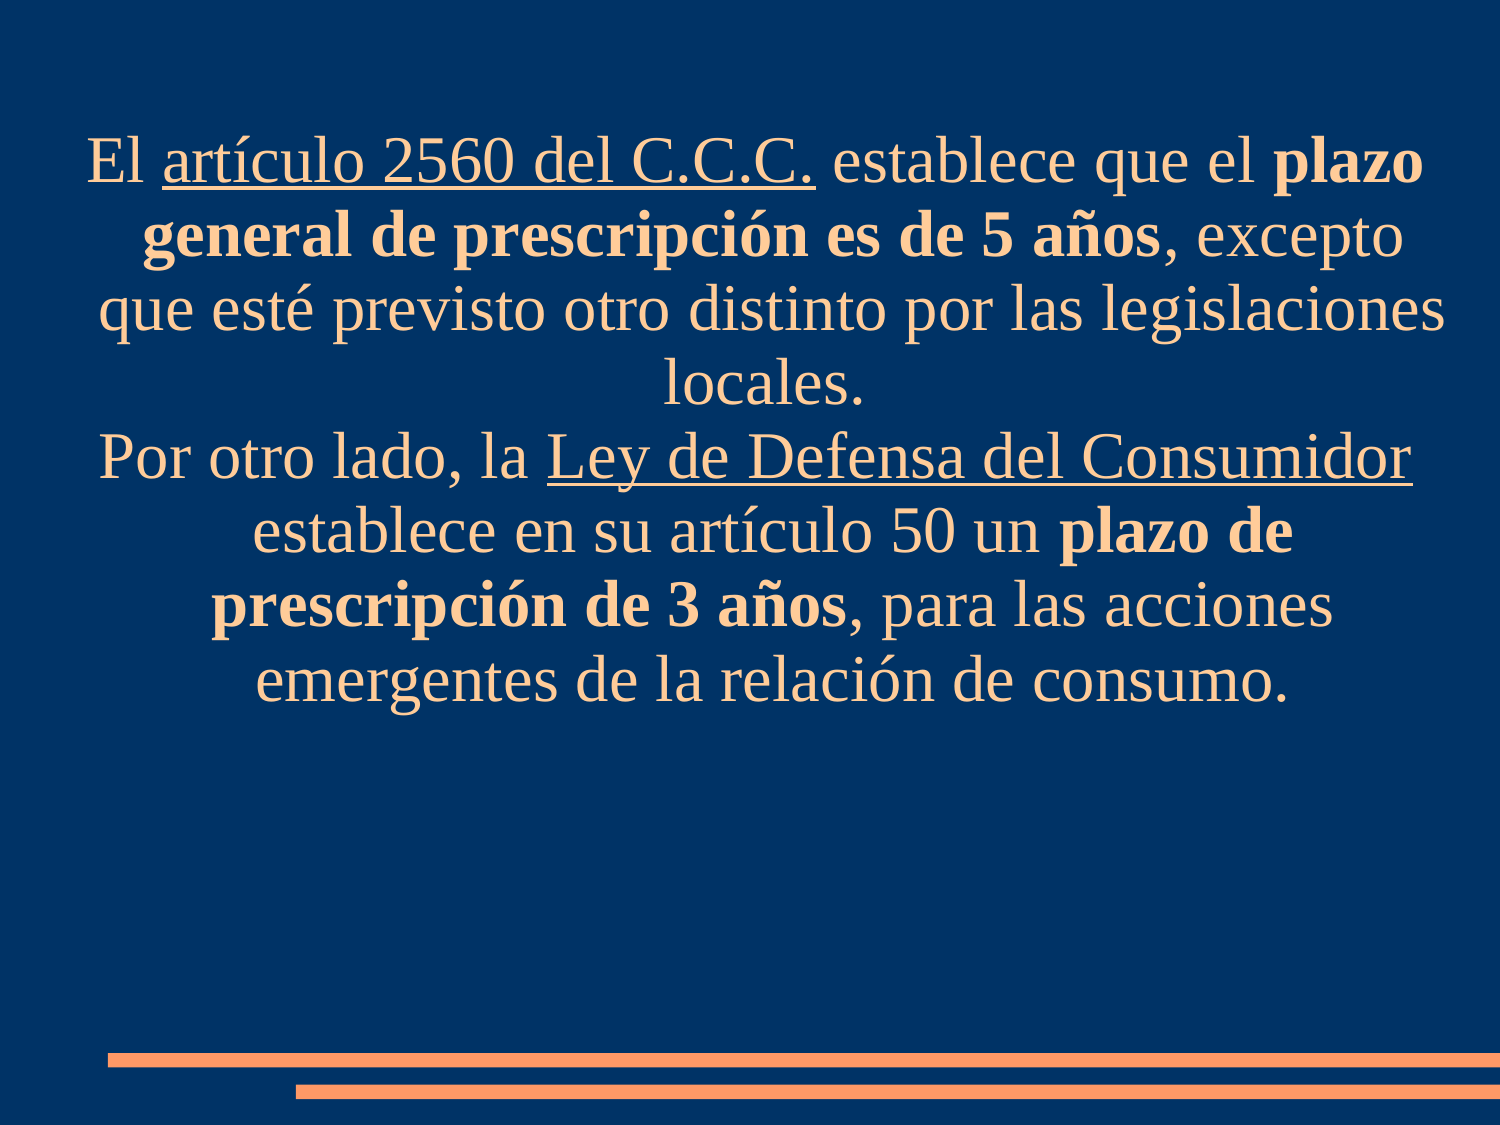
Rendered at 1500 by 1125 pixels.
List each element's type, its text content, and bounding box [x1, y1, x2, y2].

subtitle El artículo 2560 del C.C.C. establece que el plazo general de prescripción es de 5 años, excepto que esté previsto otro distinto por las legislaciones locales. Por otro lado, la Ley de Defensa del Consumidor establece en su artículo 50 un plazo de prescripción de 3 años, para las acciones emergentes de la relación de consumo. [59, 35, 1453, 804]
